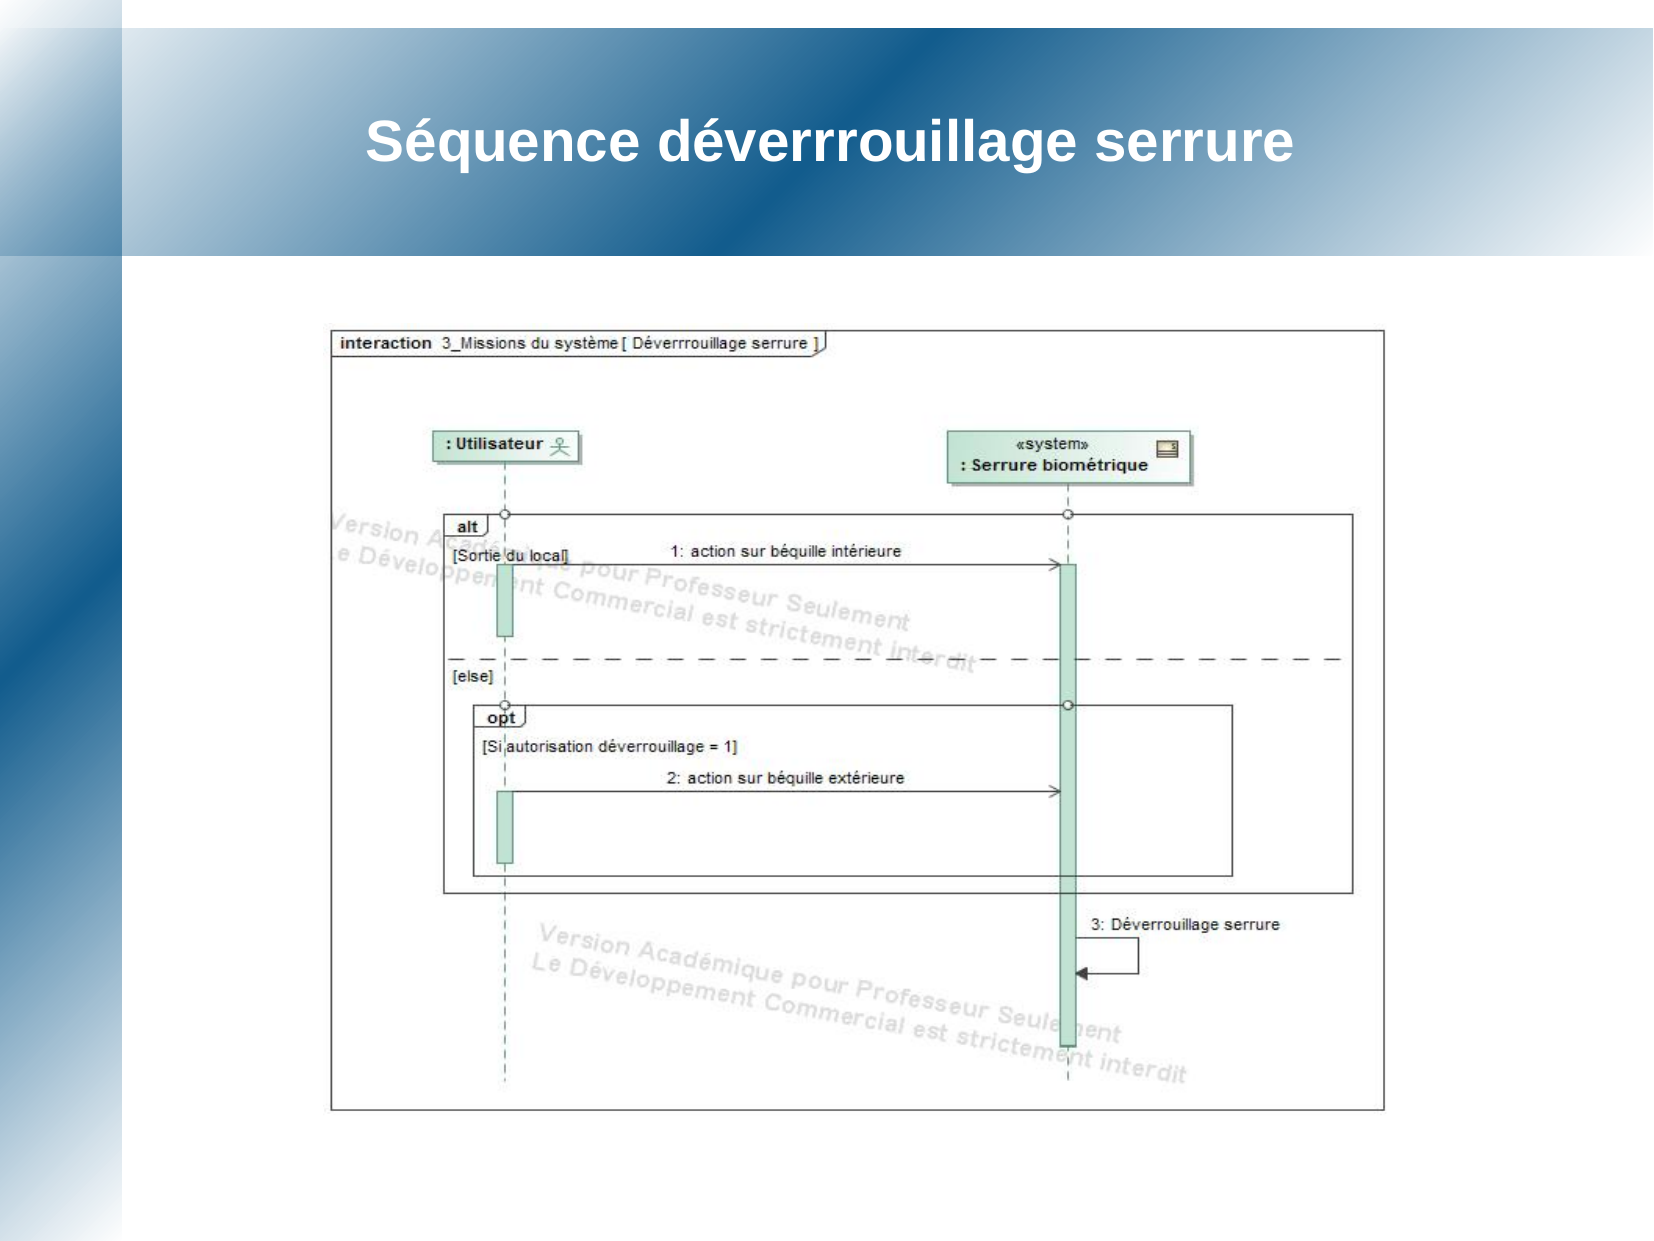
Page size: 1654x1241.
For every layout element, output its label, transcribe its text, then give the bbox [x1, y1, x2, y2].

title Séquence déverrrouillage serrure [125, 45, 1537, 238]
subtitle [127, 323, 1603, 1167]
